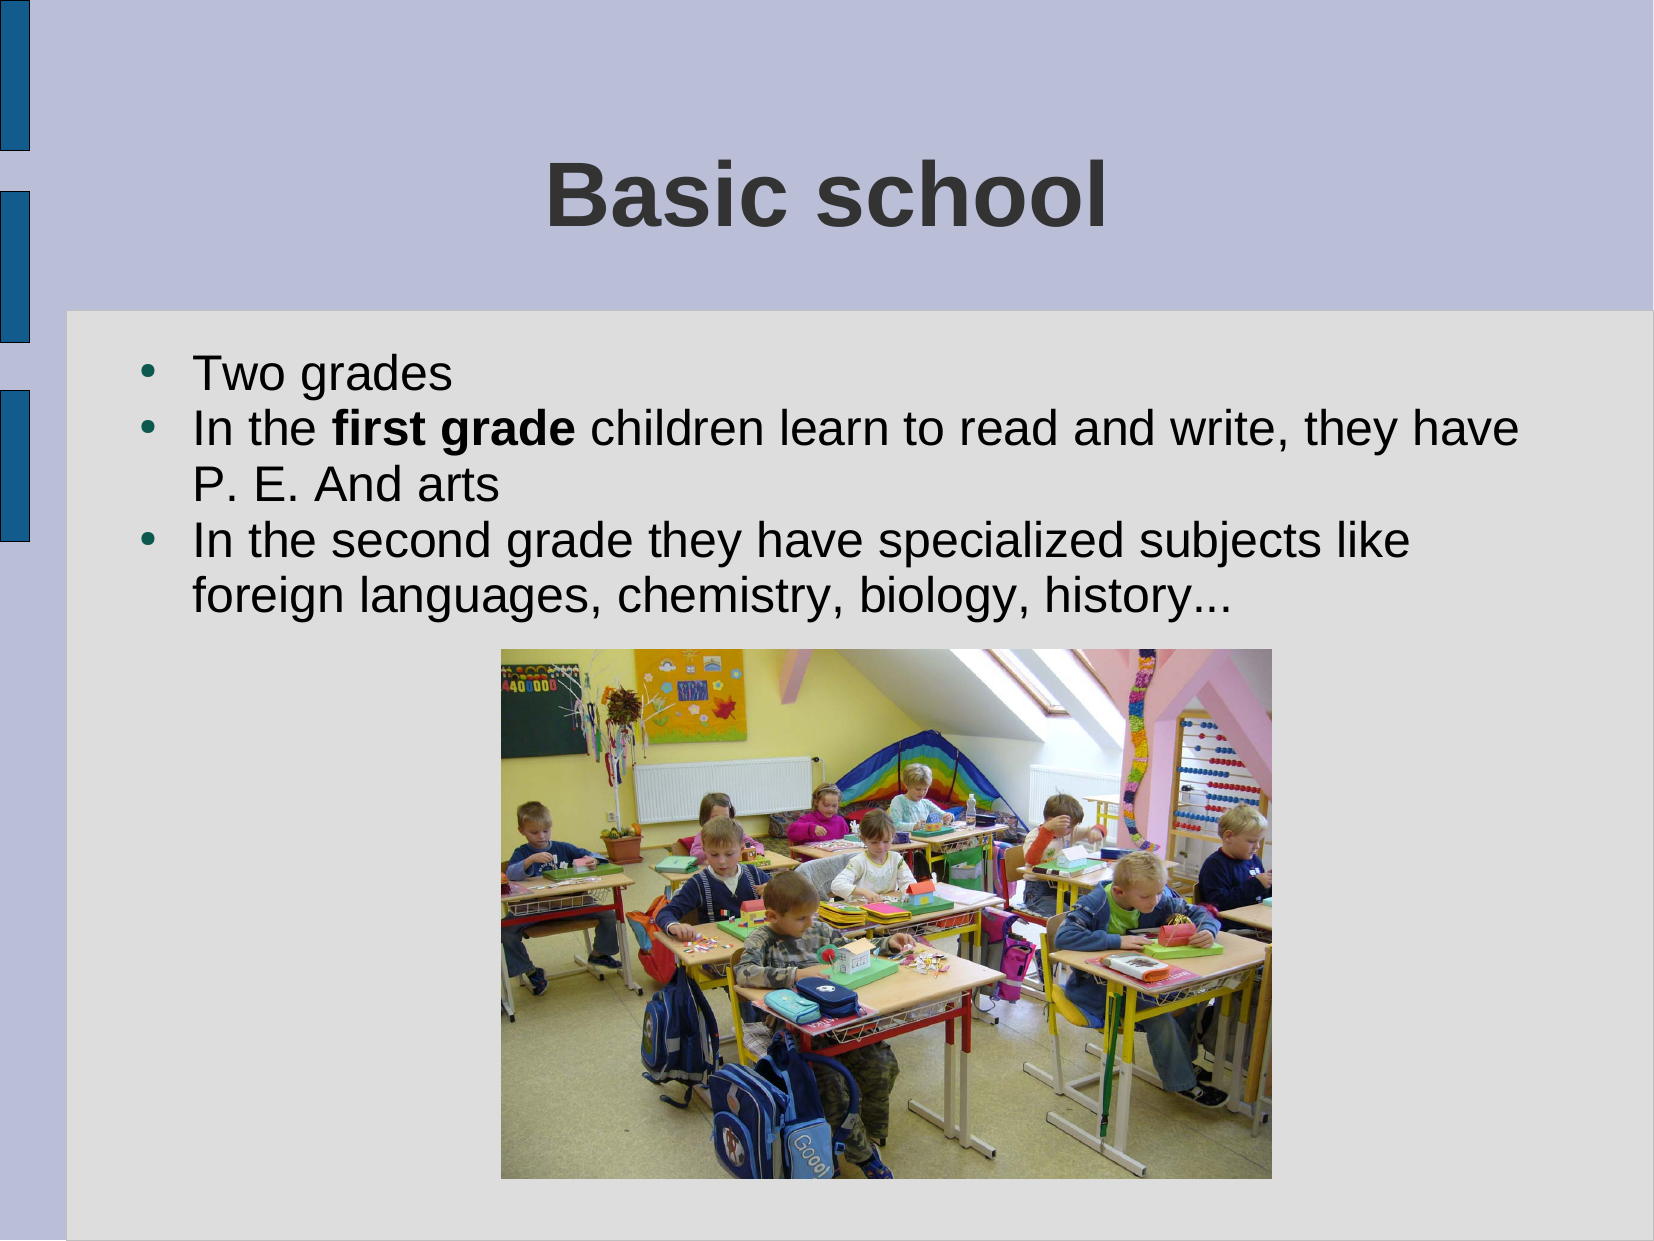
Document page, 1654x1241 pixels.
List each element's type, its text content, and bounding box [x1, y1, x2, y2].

title Basic school [121, 98, 1534, 291]
picture [501, 649, 1272, 1179]
list Two grades In the first grade children learn to read and write, they have P. E. And arts In the second grade they have specialized subjects like foreign languages, chemistry, biology, history... [121, 344, 1534, 1112]
